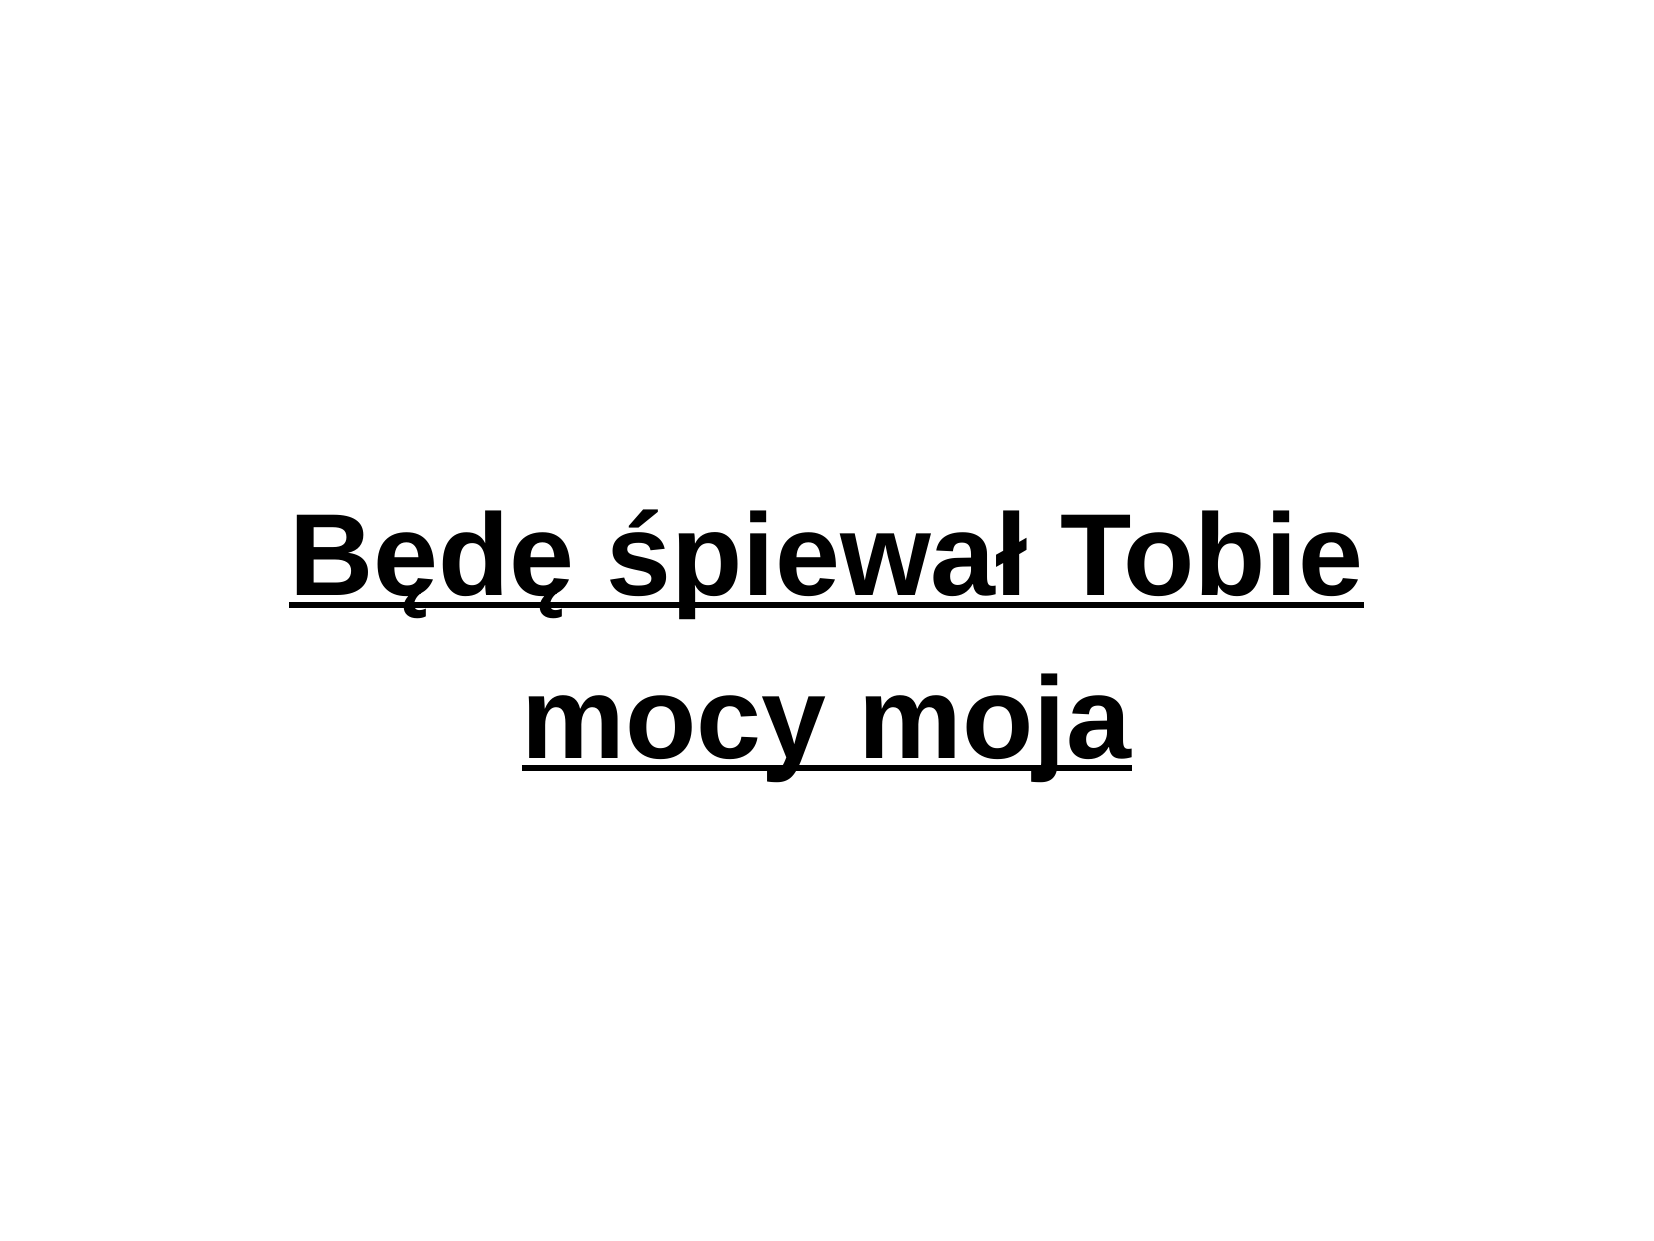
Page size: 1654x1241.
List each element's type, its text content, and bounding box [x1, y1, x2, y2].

subtitle Będę śpiewał Tobie mocy moja [0, 0, 1654, 1241]
